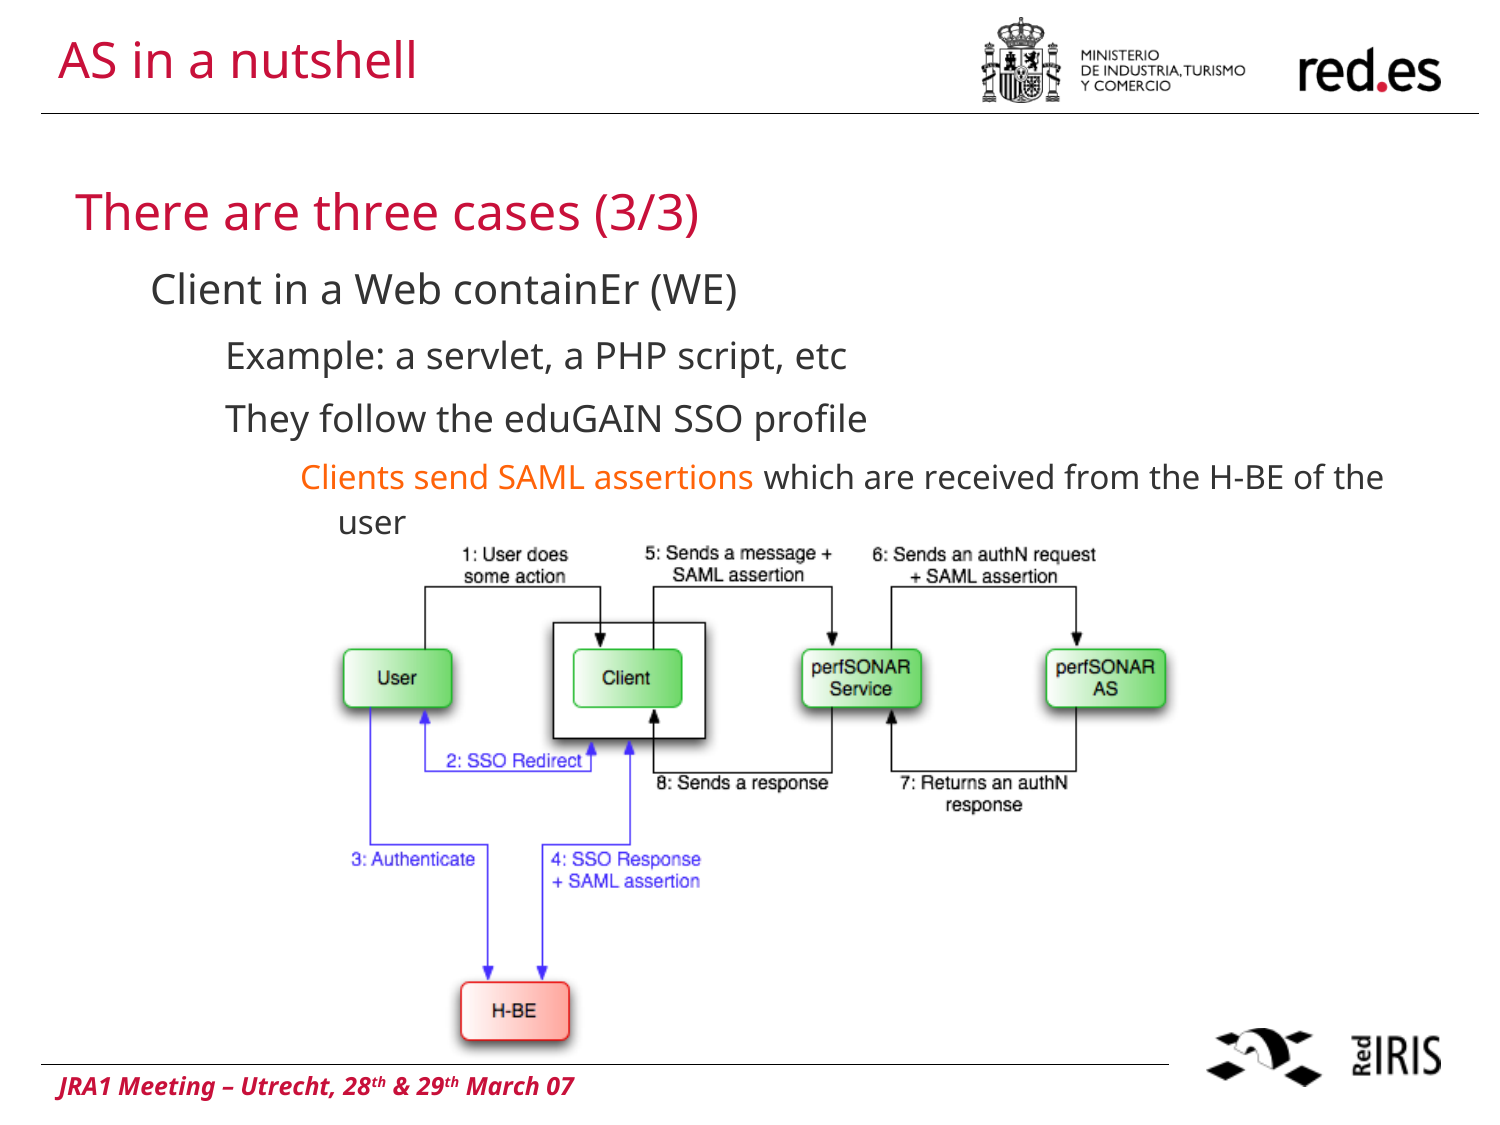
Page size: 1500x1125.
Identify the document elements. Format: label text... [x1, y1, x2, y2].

picture [981, 17, 1441, 103]
title AS in a nutshell [59, 29, 957, 89]
picture [326, 541, 1182, 1063]
list There are three cases (3/3) Client in a Web containEr (WE) Example: a servlet, a PHP script, etc They follow the eduGAIN SSO profile Clients send SAML assertions which are received from the H-BE of the user [75, 177, 1425, 1009]
picture [1206, 1028, 1441, 1087]
